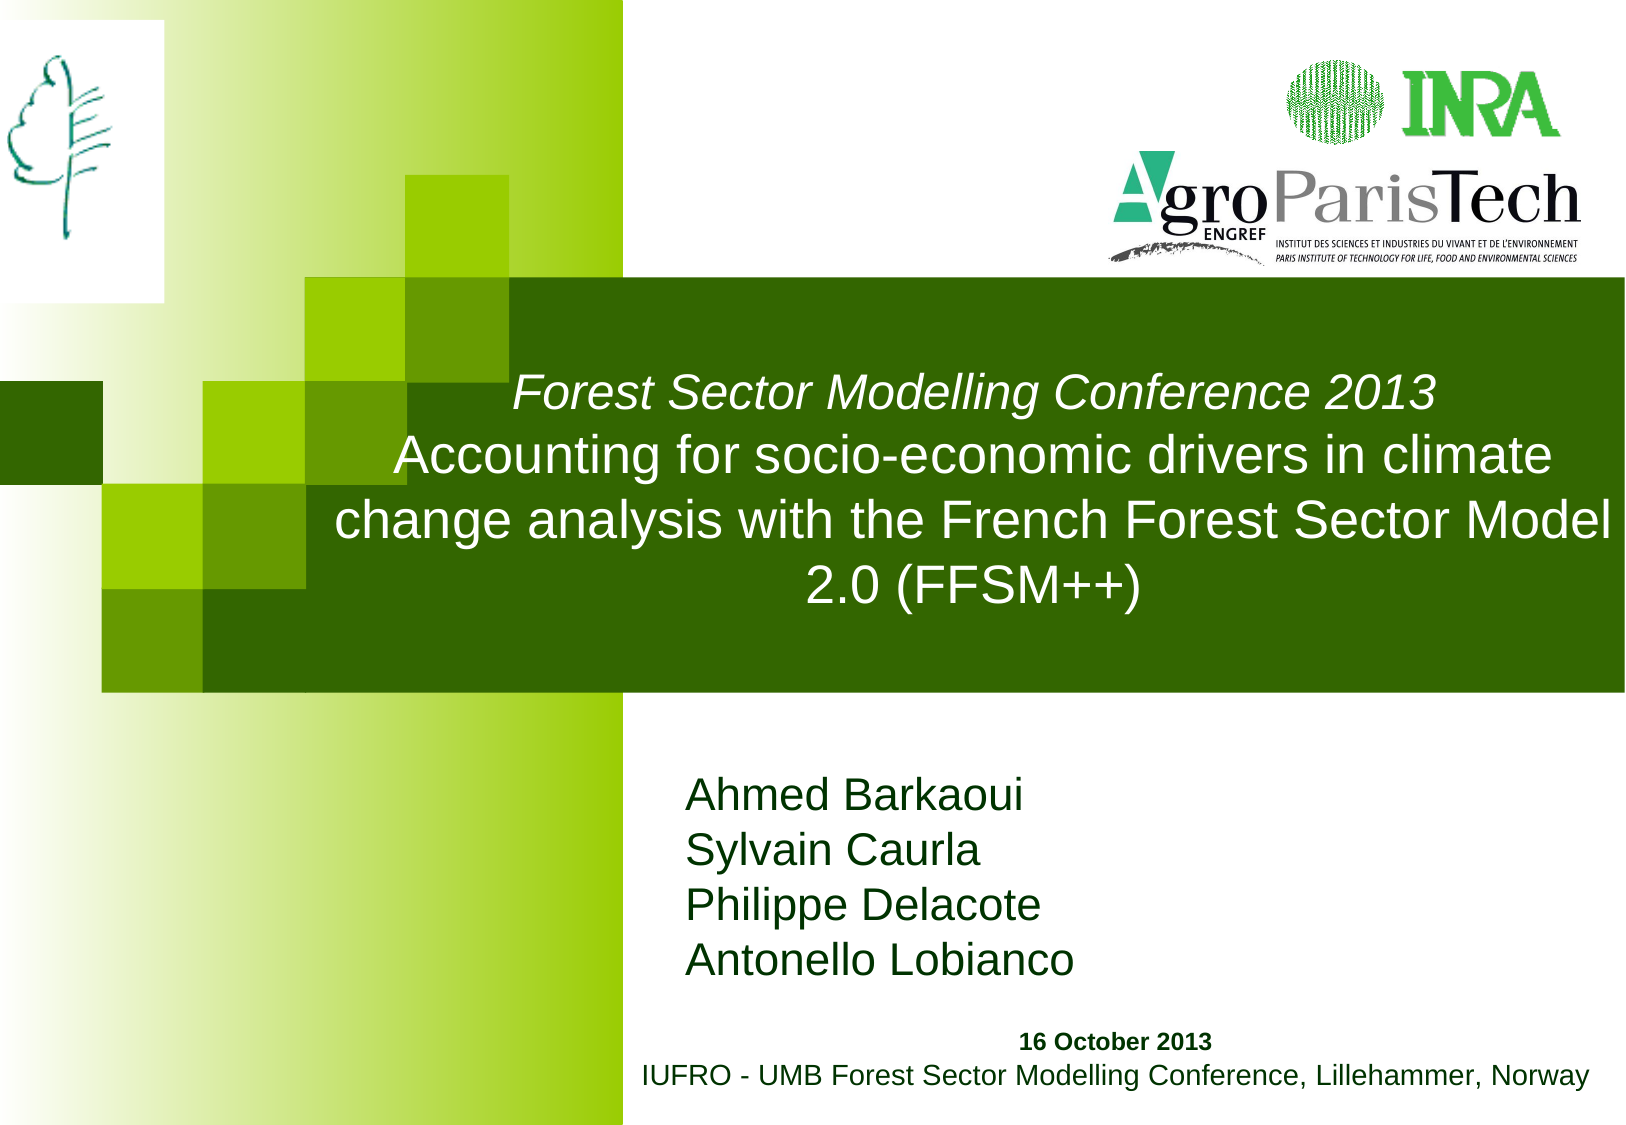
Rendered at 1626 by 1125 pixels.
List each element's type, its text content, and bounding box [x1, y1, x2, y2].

text_box Forest Sector Modelling Conference 2013 Accounting for socio-economic drivers in climate change analysis with the French Forest Sector Model 2.0 (FFSM++) [283, 229, 1626, 745]
picture [7, 54, 154, 244]
text_box Ahmed Barkaoui Sylvain Caurla Philippe Delacote Antonello Lobianco [670, 757, 1569, 993]
picture [1108, 54, 1581, 266]
text_box 16 October 2013 IUFRO - UMB Forest Sector Modelling Conference, Lillehammer, Norway [602, 1023, 1626, 1099]
text_box [0, 19, 165, 304]
